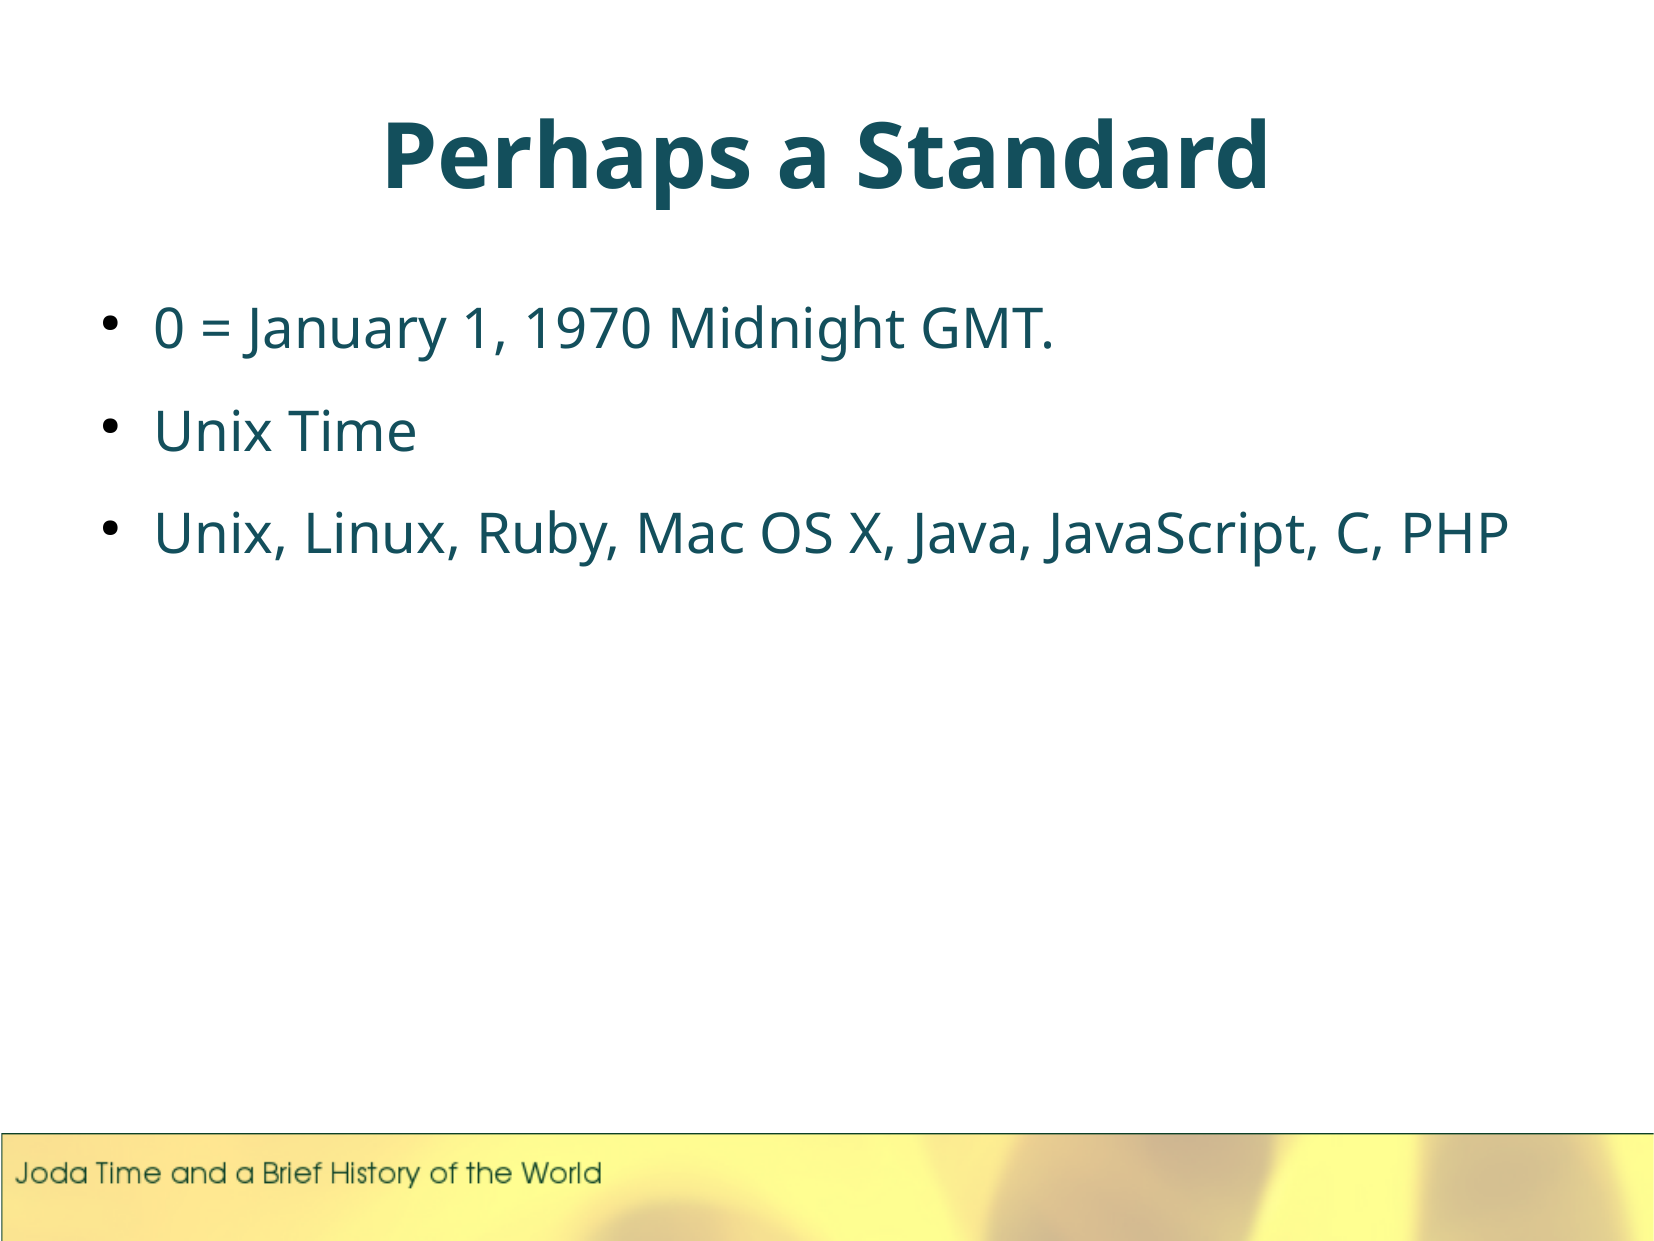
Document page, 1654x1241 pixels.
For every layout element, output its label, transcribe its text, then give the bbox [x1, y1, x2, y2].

list 0 = January 1, 1970 Midnight GMT. Unix Time Unix, Linux, Ruby, Mac OS X, Java, JavaScript, C, PHP [82, 290, 1571, 1109]
picture [1, 1133, 1654, 1241]
title Perhaps a Standard [82, 49, 1571, 257]
